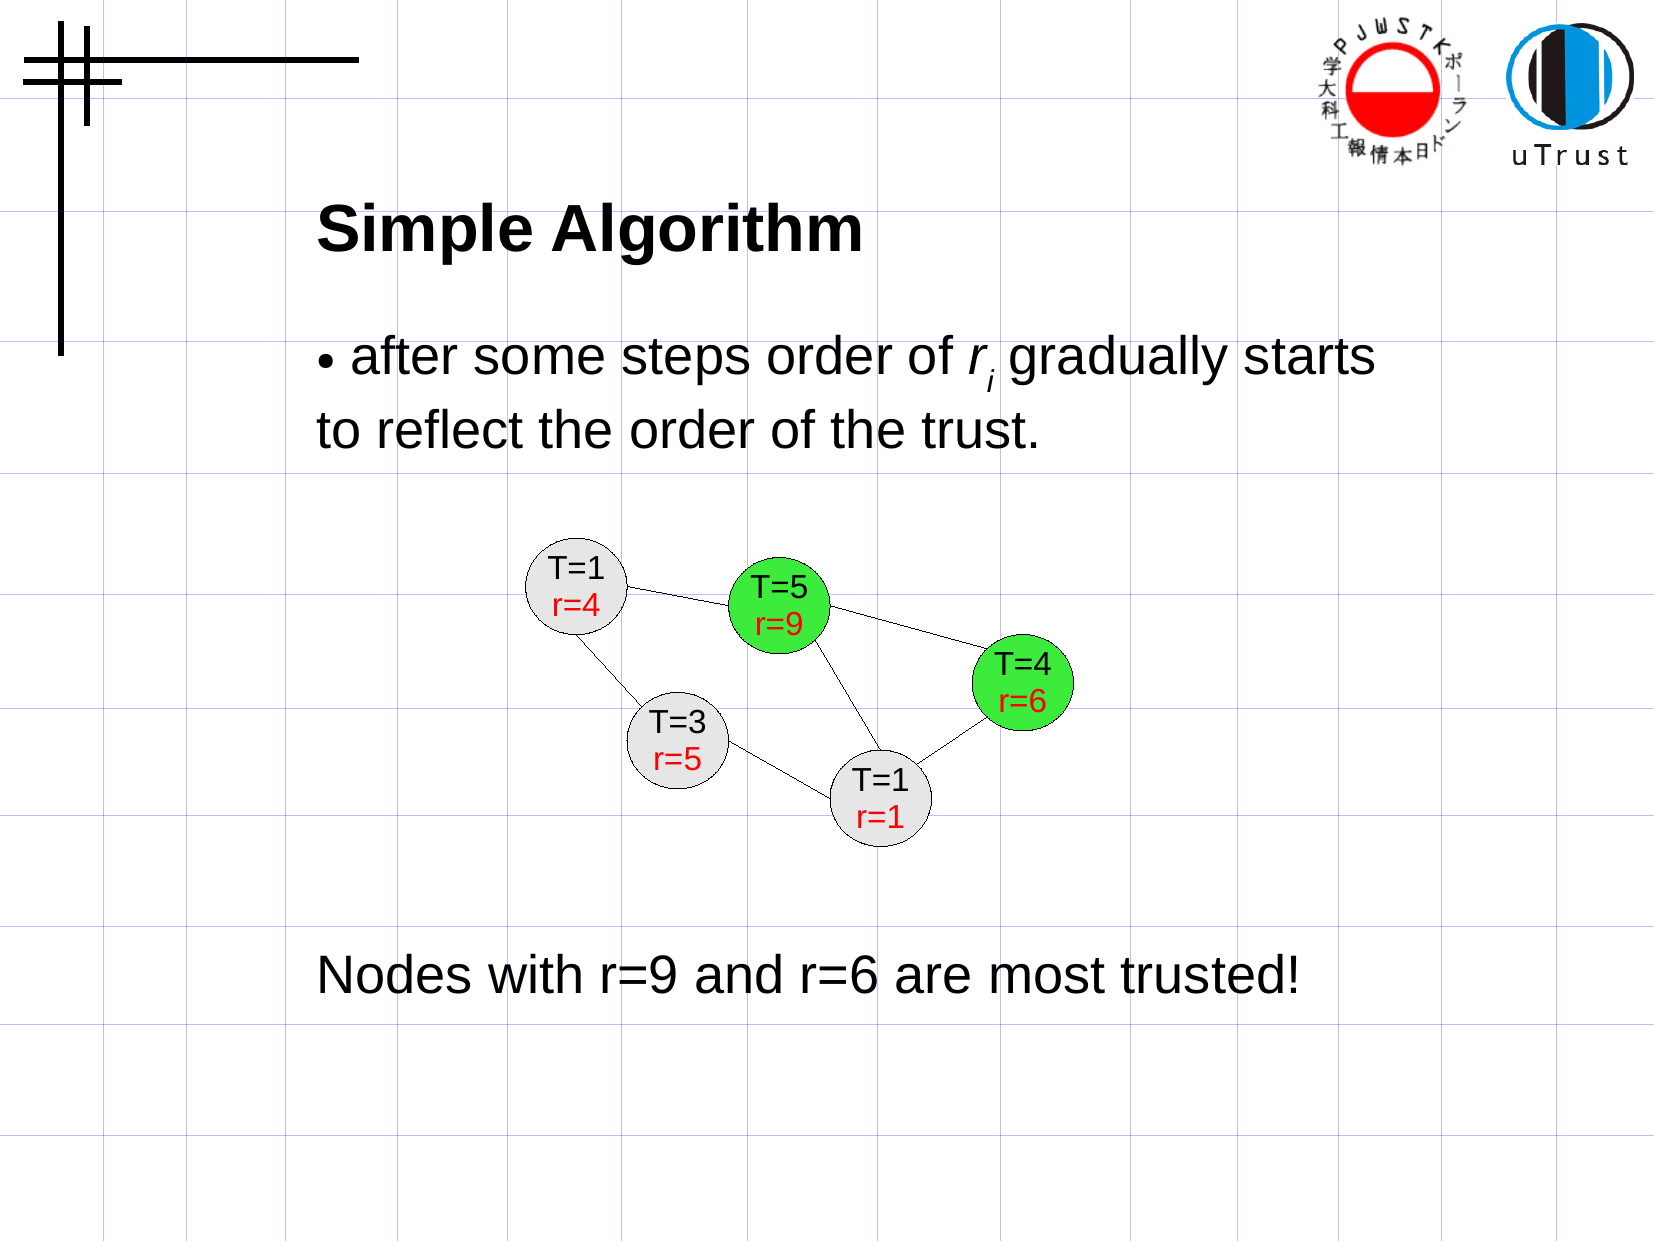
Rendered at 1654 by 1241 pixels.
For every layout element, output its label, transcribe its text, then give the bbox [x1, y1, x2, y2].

picture [1512, 30, 1565, 125]
text_box Simple Algorithm after some steps order of ri gradually starts to reflect the order of the trust. Nodes with r=9 and r=6 are most trusted! [301, 183, 1447, 1075]
text_box T=4 r=6 [972, 634, 1074, 731]
text_box T=5 r=9 [728, 557, 831, 654]
picture [1506, 23, 1634, 165]
picture [1304, 0, 1479, 178]
text_box T=1 r=4 [525, 538, 628, 635]
text_box T=1 r=1 [830, 750, 932, 847]
text_box T=3 r=5 [626, 692, 729, 789]
